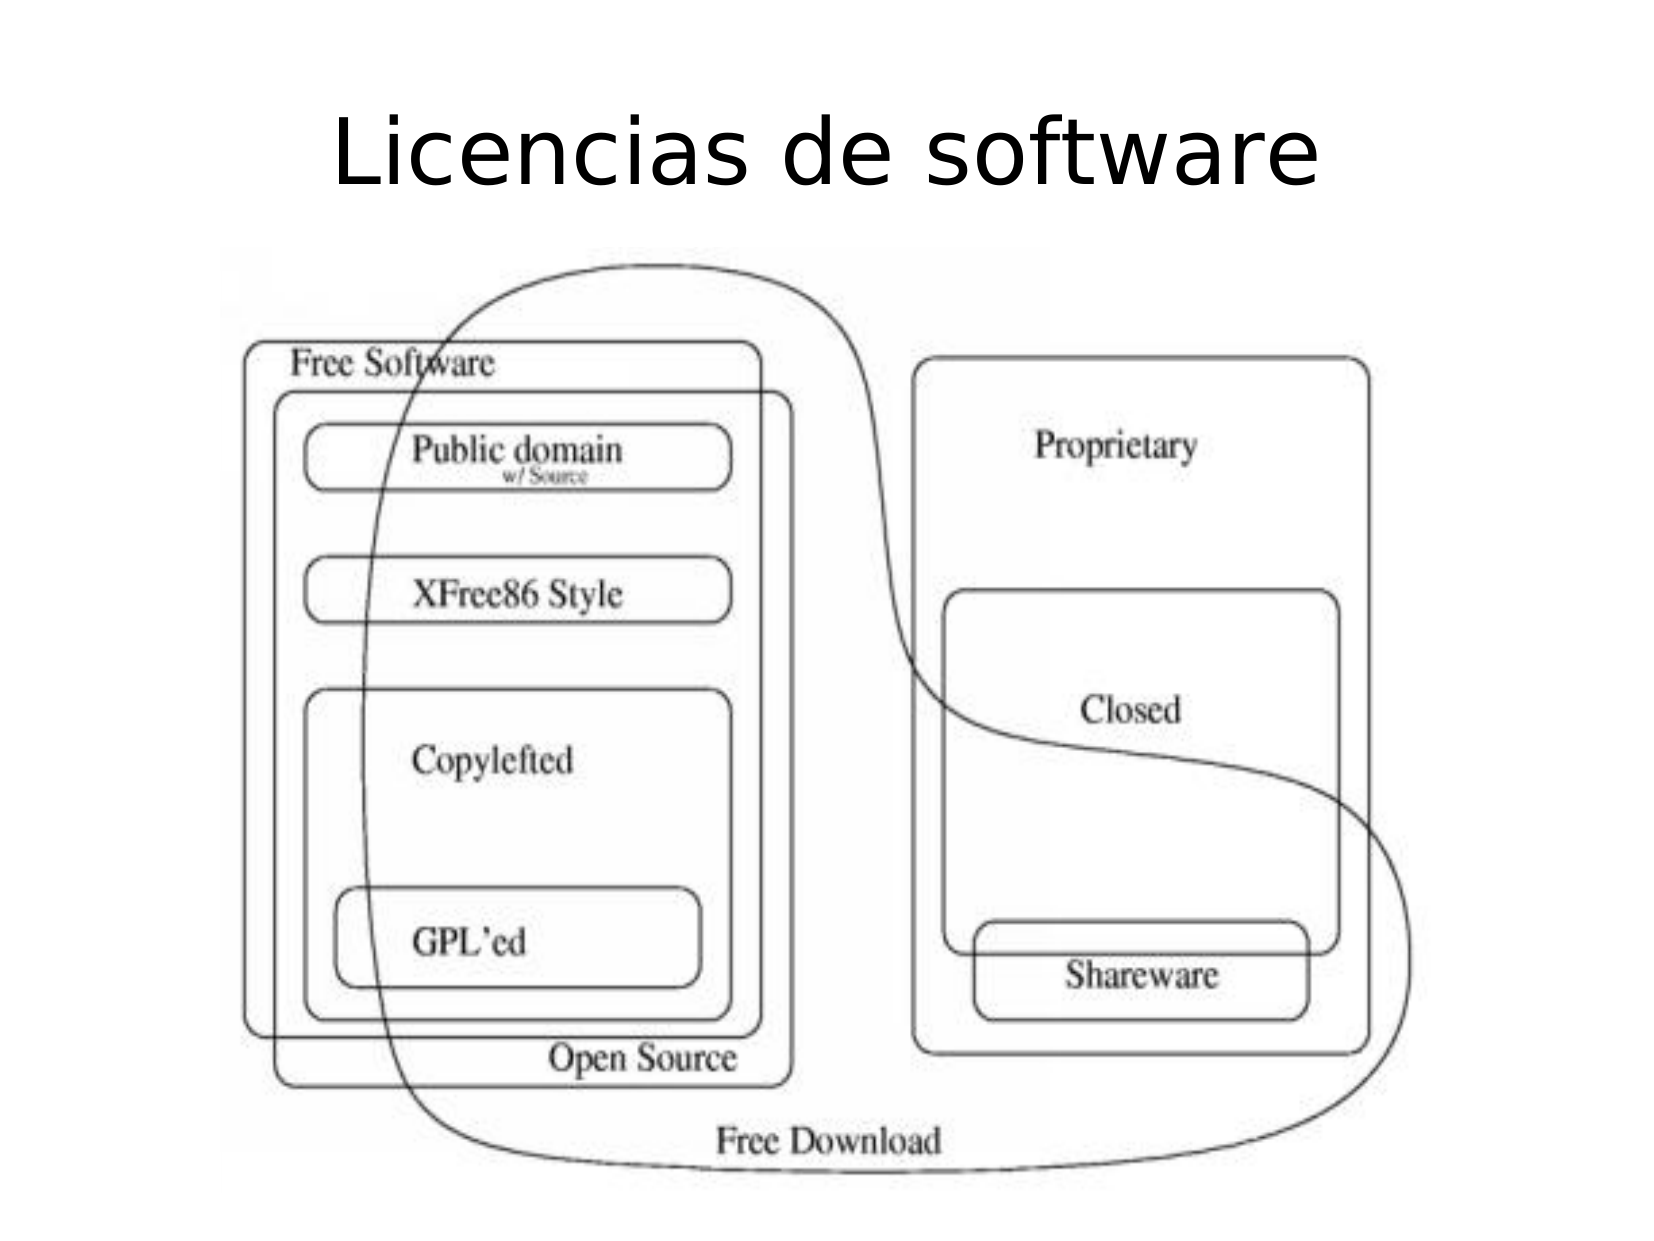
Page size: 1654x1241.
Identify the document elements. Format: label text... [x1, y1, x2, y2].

picture [220, 247, 1436, 1193]
title Licencias de software [82, 56, 1571, 250]
